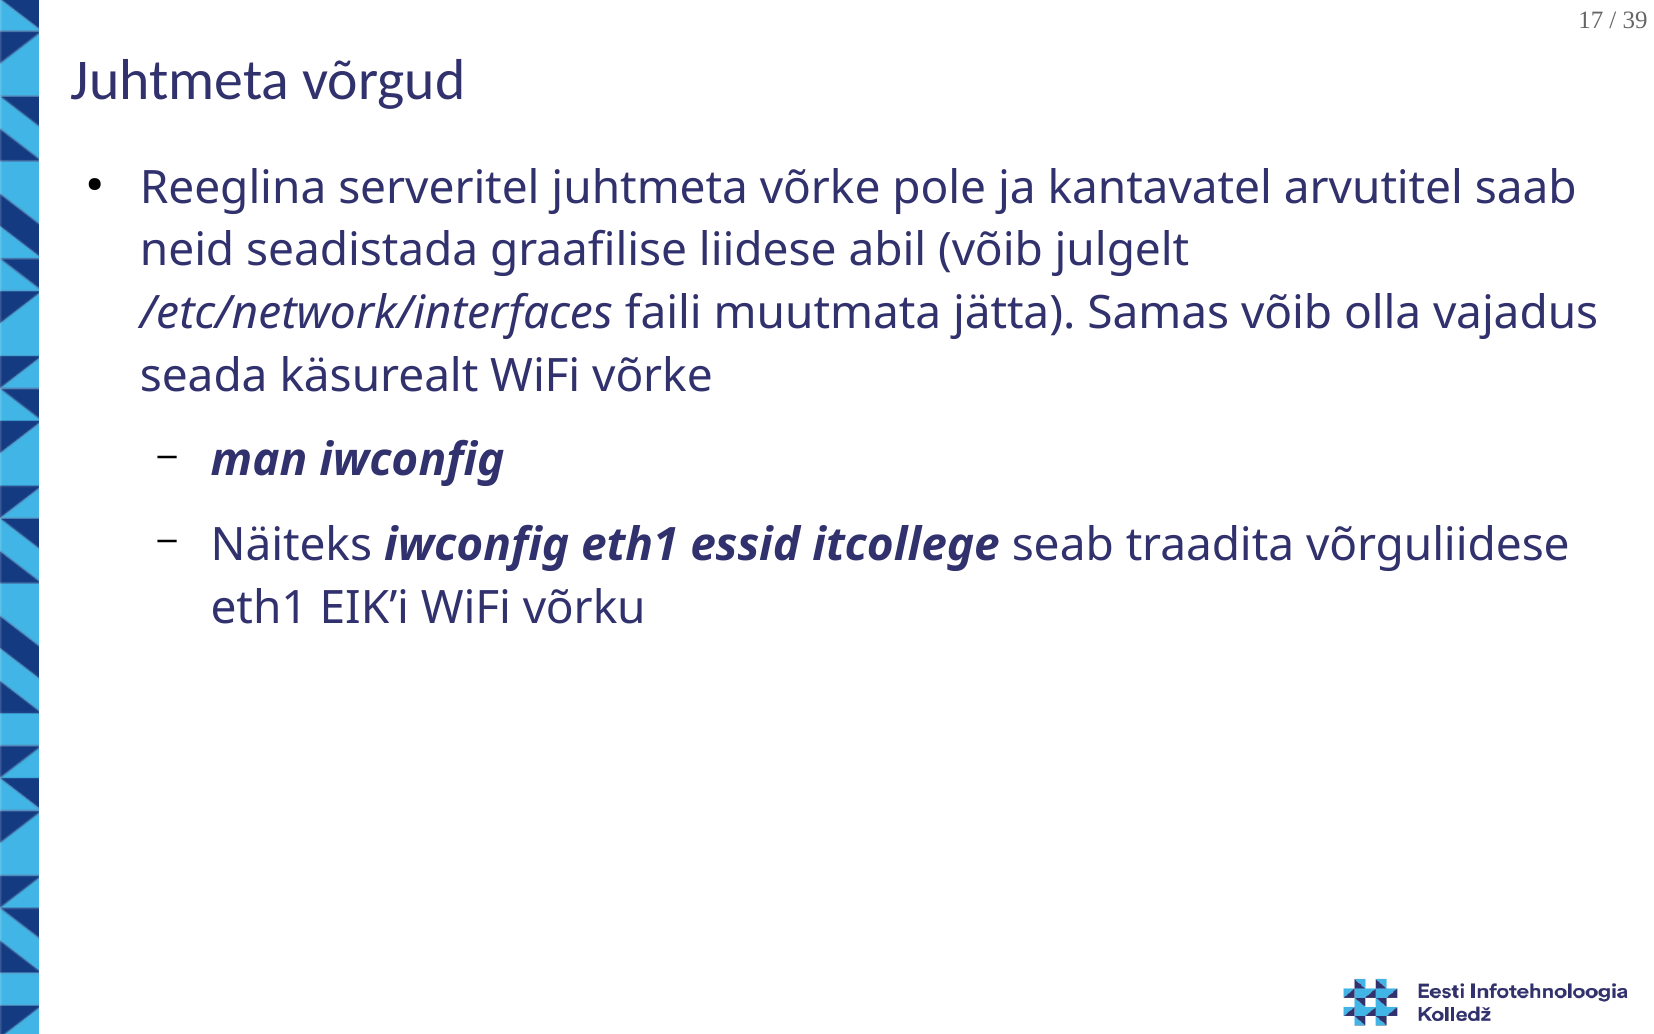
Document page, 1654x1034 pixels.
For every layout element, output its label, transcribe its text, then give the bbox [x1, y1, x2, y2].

title Juhtmeta võrgud [70, 41, 1630, 130]
list Reeglina serveritel juhtmeta võrke pole ja kantavatel arvutitel saab neid seadistada graafilise liidese abil (võib julgelt /etc/network/interfaces faili muutmata jätta). Samas võib olla vajadus seada käsurealt WiFi võrke man iwconfig Näiteks iwconfig eth1 essid itcollege seab traadita võrguliidese eth1 EIK’i WiFi võrku [68, 153, 1630, 957]
